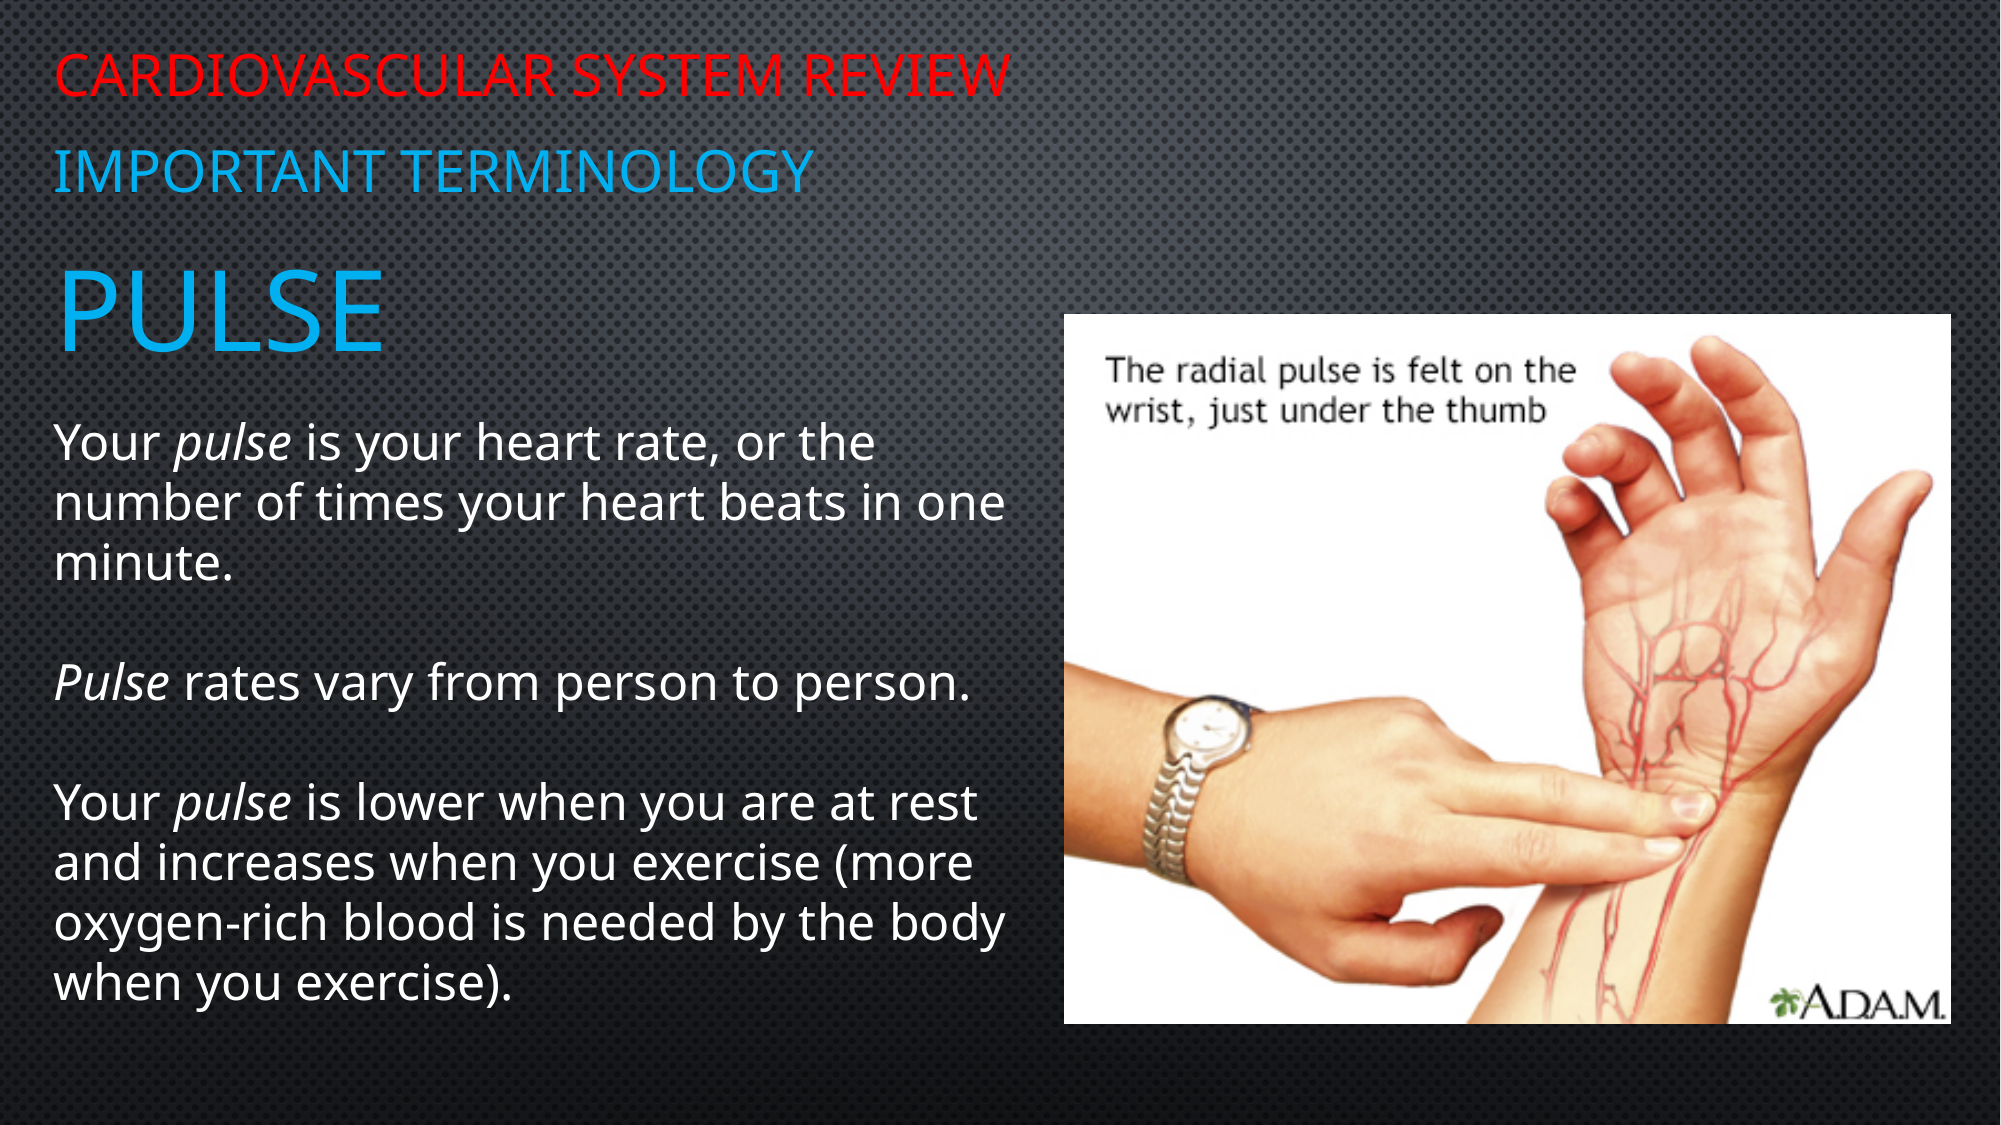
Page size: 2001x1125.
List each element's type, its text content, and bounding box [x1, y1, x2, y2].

text_box Cardiovascular system review [39, 31, 1065, 126]
text_box PULSE [39, 231, 492, 382]
picture [0, 0, 2001, 1125]
text_box Your pulse is your heart rate, or the number of times your heart beats in one minute. Pulse rates vary from person to person. Your pulse is lower when you are at rest and increases when you exercise (more oxygen-rich blood is needed by the body when you exercise). [39, 402, 1064, 1018]
text_box IMPORTANT TERMINOLOGY [39, 126, 1187, 212]
